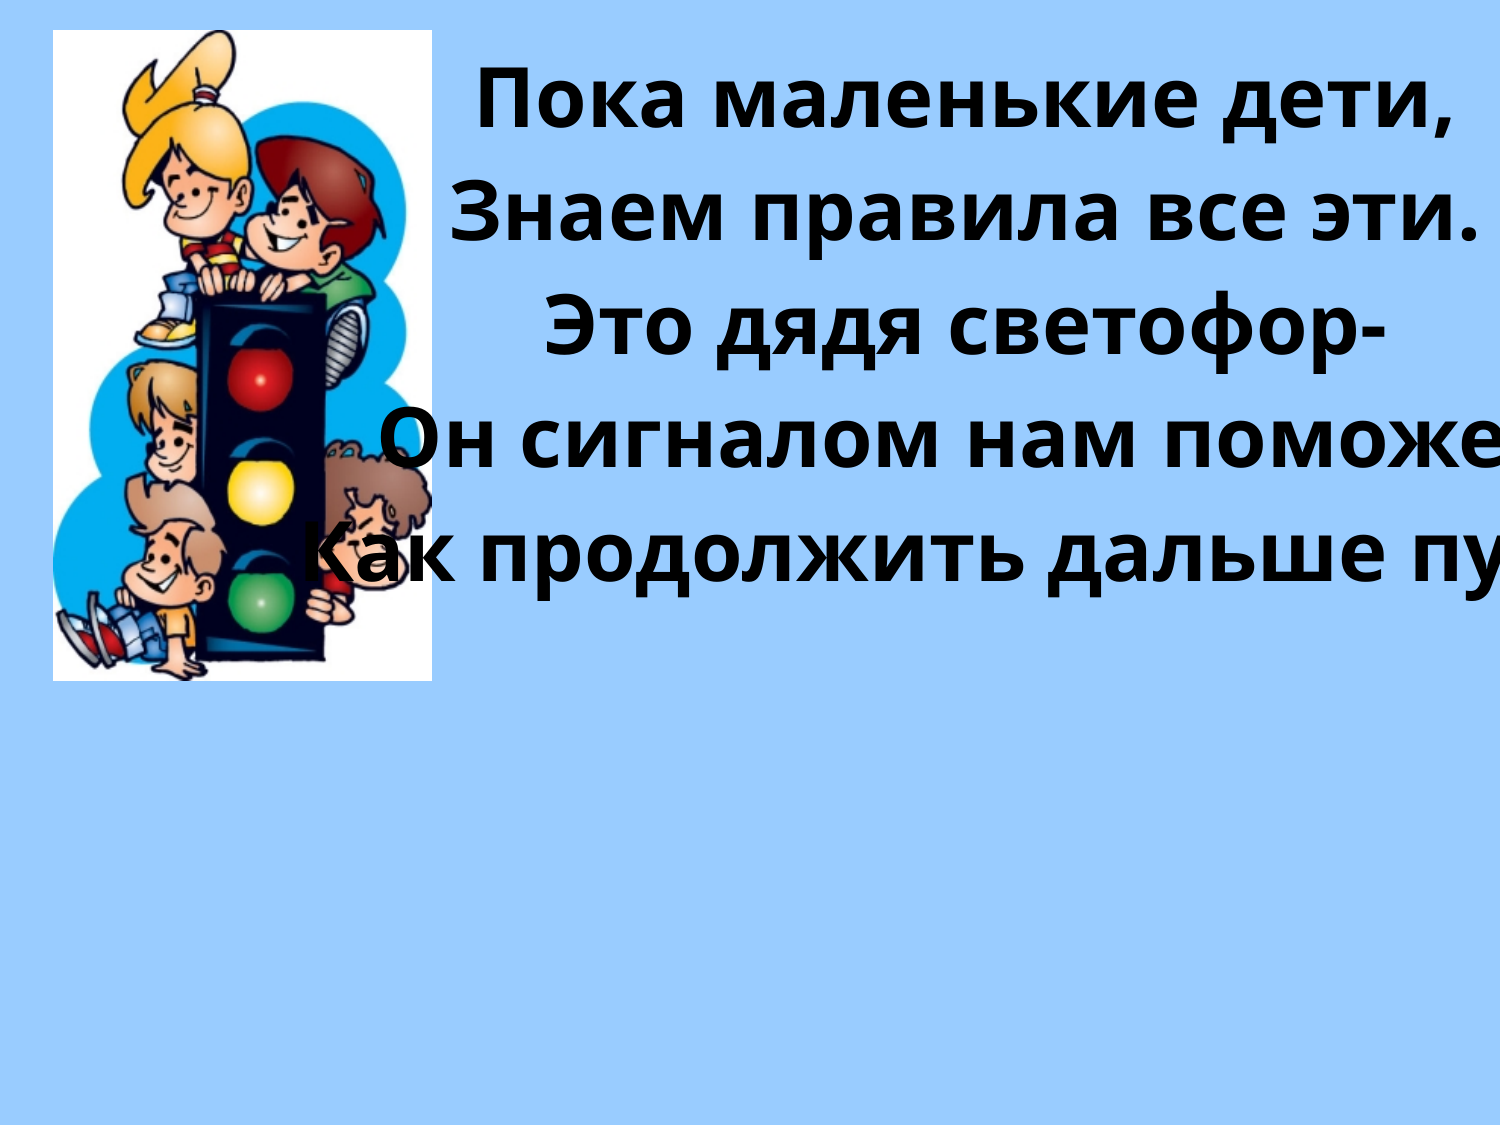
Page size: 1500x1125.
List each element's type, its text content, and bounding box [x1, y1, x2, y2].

picture [53, 30, 283, 681]
text_box Пока маленькие дети, Знаем правила все эти. Это дядя светофор- Он сигналом нам поможет Как продолжить дальше путь! [283, 30, 1500, 727]
